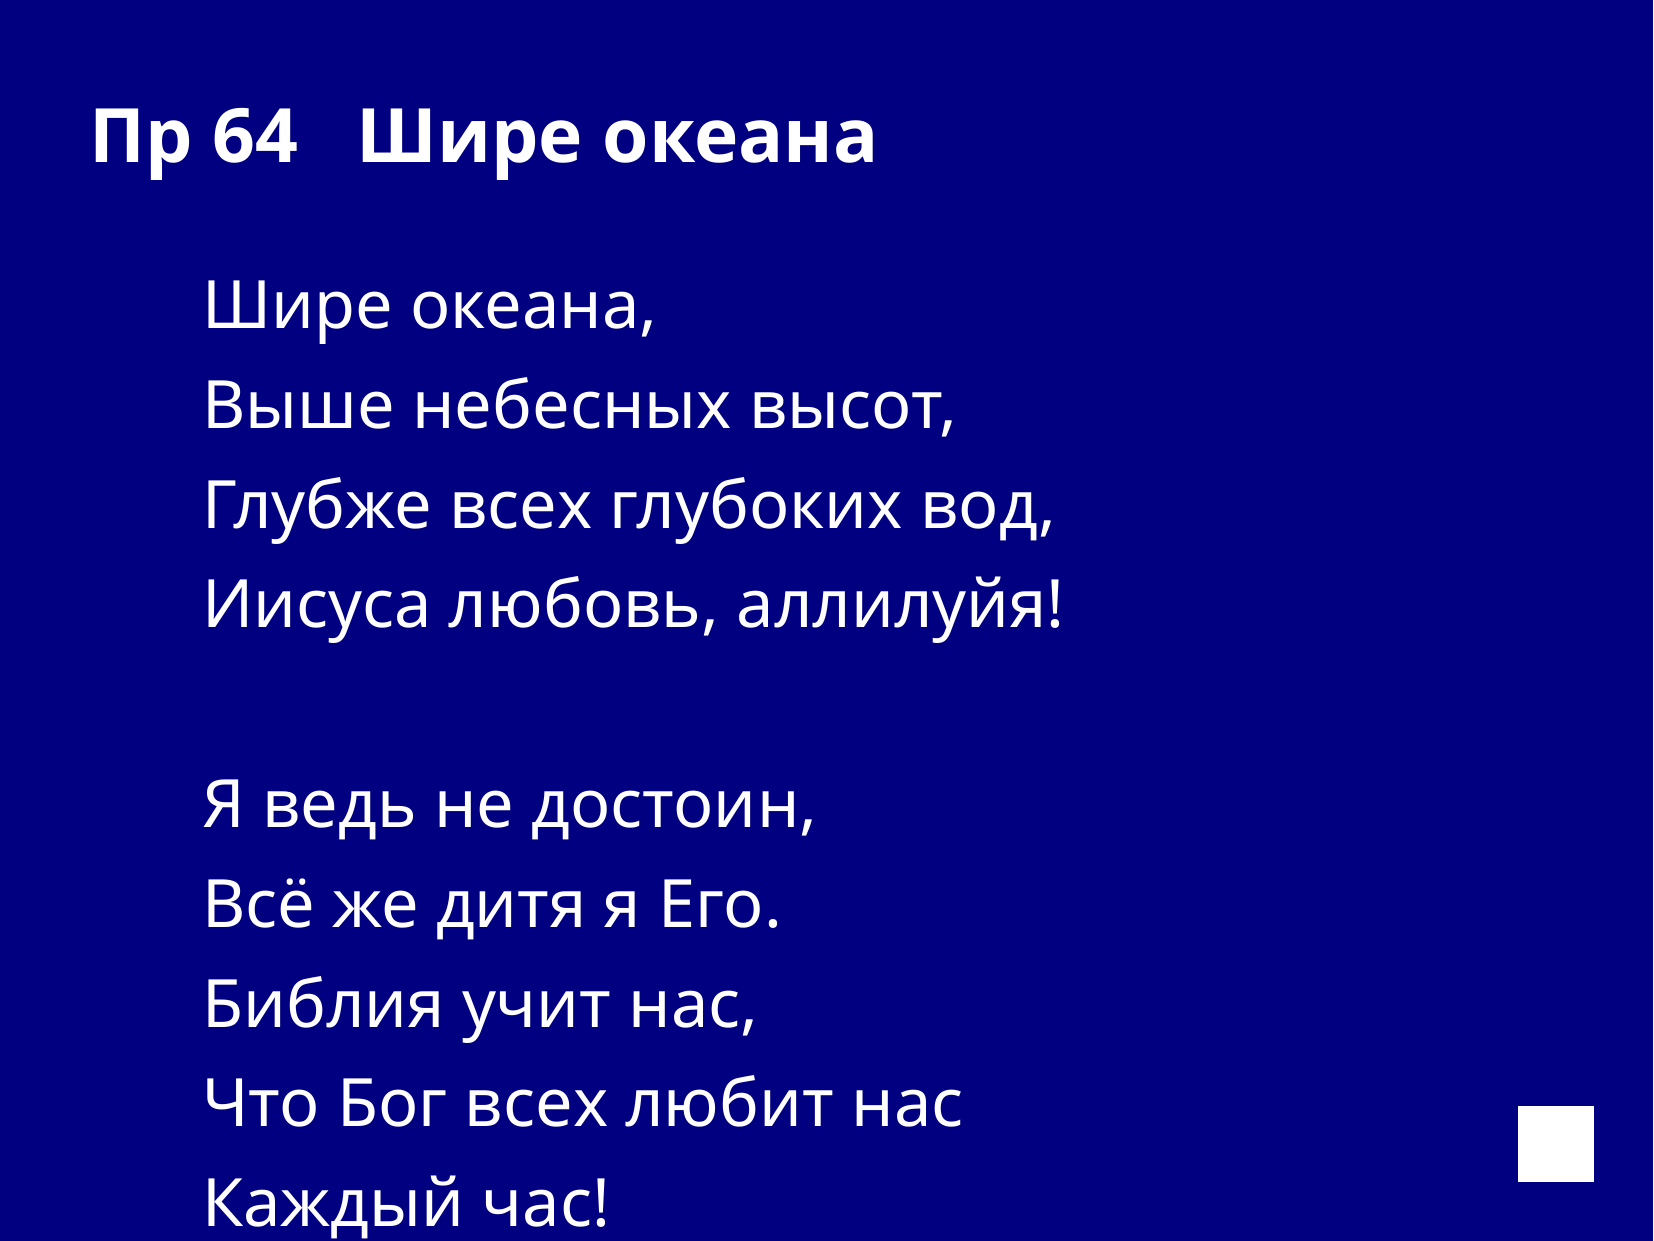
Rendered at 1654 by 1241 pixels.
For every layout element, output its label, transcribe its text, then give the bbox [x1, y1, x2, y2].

text_box Шире океана, Выше небесных высот, Глубже всех глубоких вод, Иисуса любовь, аллилуйя! Я ведь не достоин, Всё же дитя я Его. Библия учит нас, Что Бог всех любит нас Каждый час! [75, 188, 1576, 1163]
text_box Пр 64 Шире океана [75, 75, 1576, 188]
text_box [1518, 1106, 1594, 1182]
